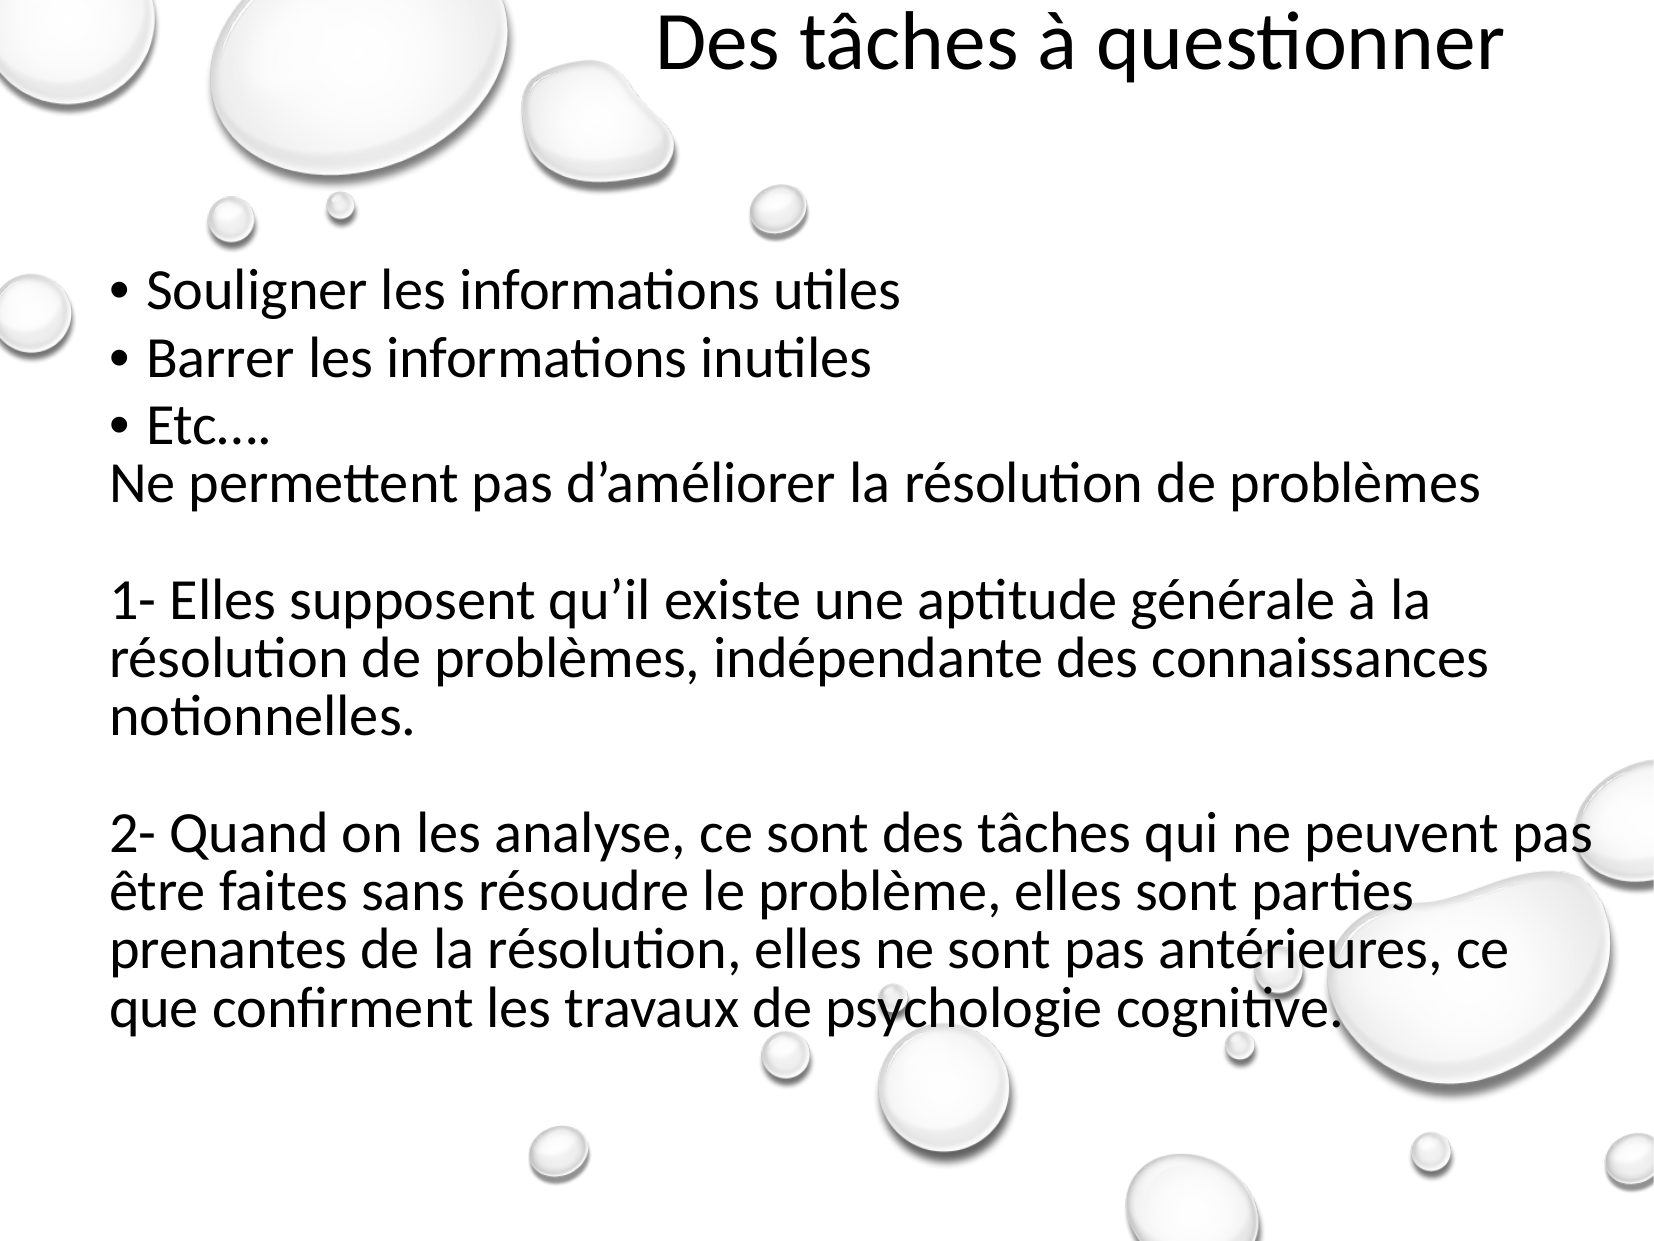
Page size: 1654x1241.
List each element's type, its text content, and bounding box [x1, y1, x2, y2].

text_box Des tâches à questionner • Souligner les informations utiles • Barrer les informations inutiles • Etc…. Ne permettent pas d’améliorer la résolution de problèmes 1- Elles supposent qu’il existe une aptitude générale à la résolution de problèmes, indépendante des connaissances notionnelles. 2- Quand on les analyse, ce sont des tâches qui ne peuvent pas être faites sans résoudre le problème, elles sont parties prenantes de la résolution, elles ne sont pas antérieures, ce que confirment les travaux de psychologie cognitive. [94, 0, 1619, 1059]
picture [0, 0, 1654, 1241]
